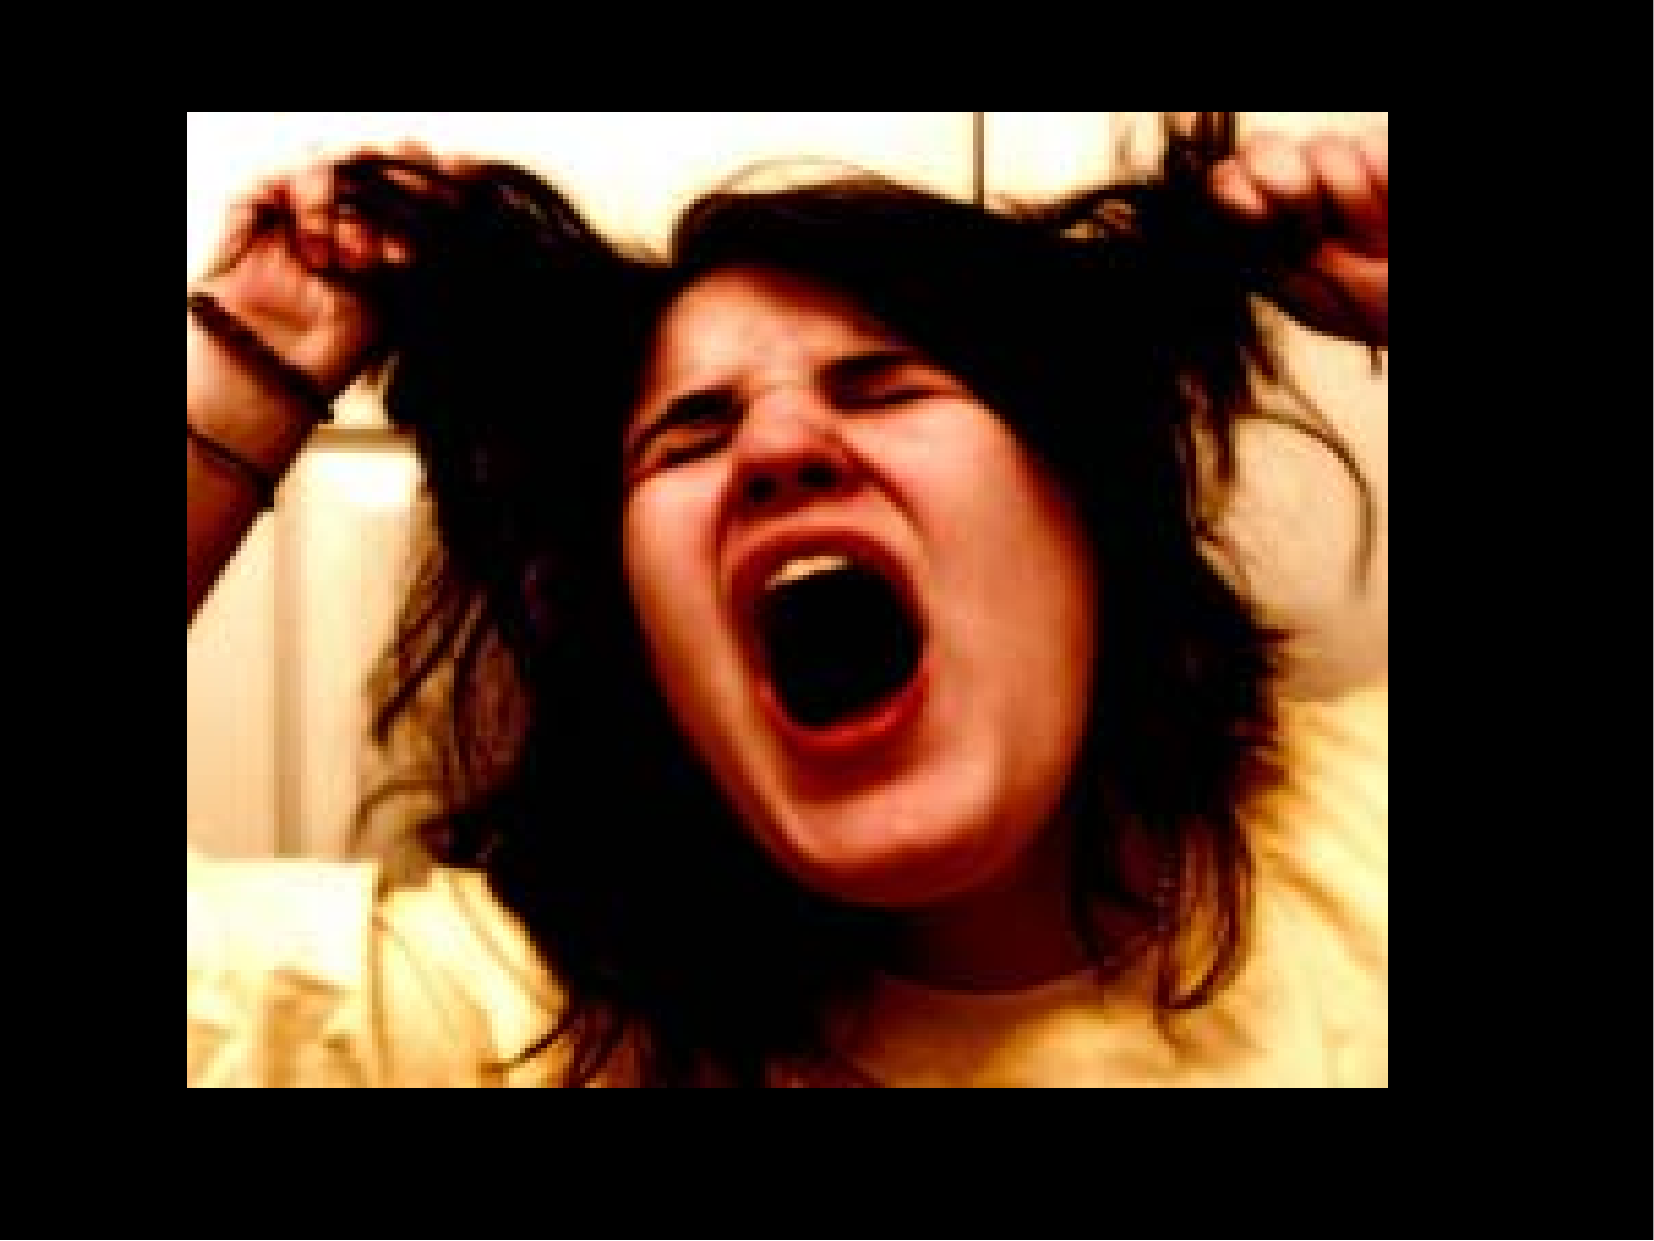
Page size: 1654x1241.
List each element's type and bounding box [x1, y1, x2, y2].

picture [187, 112, 1388, 1088]
